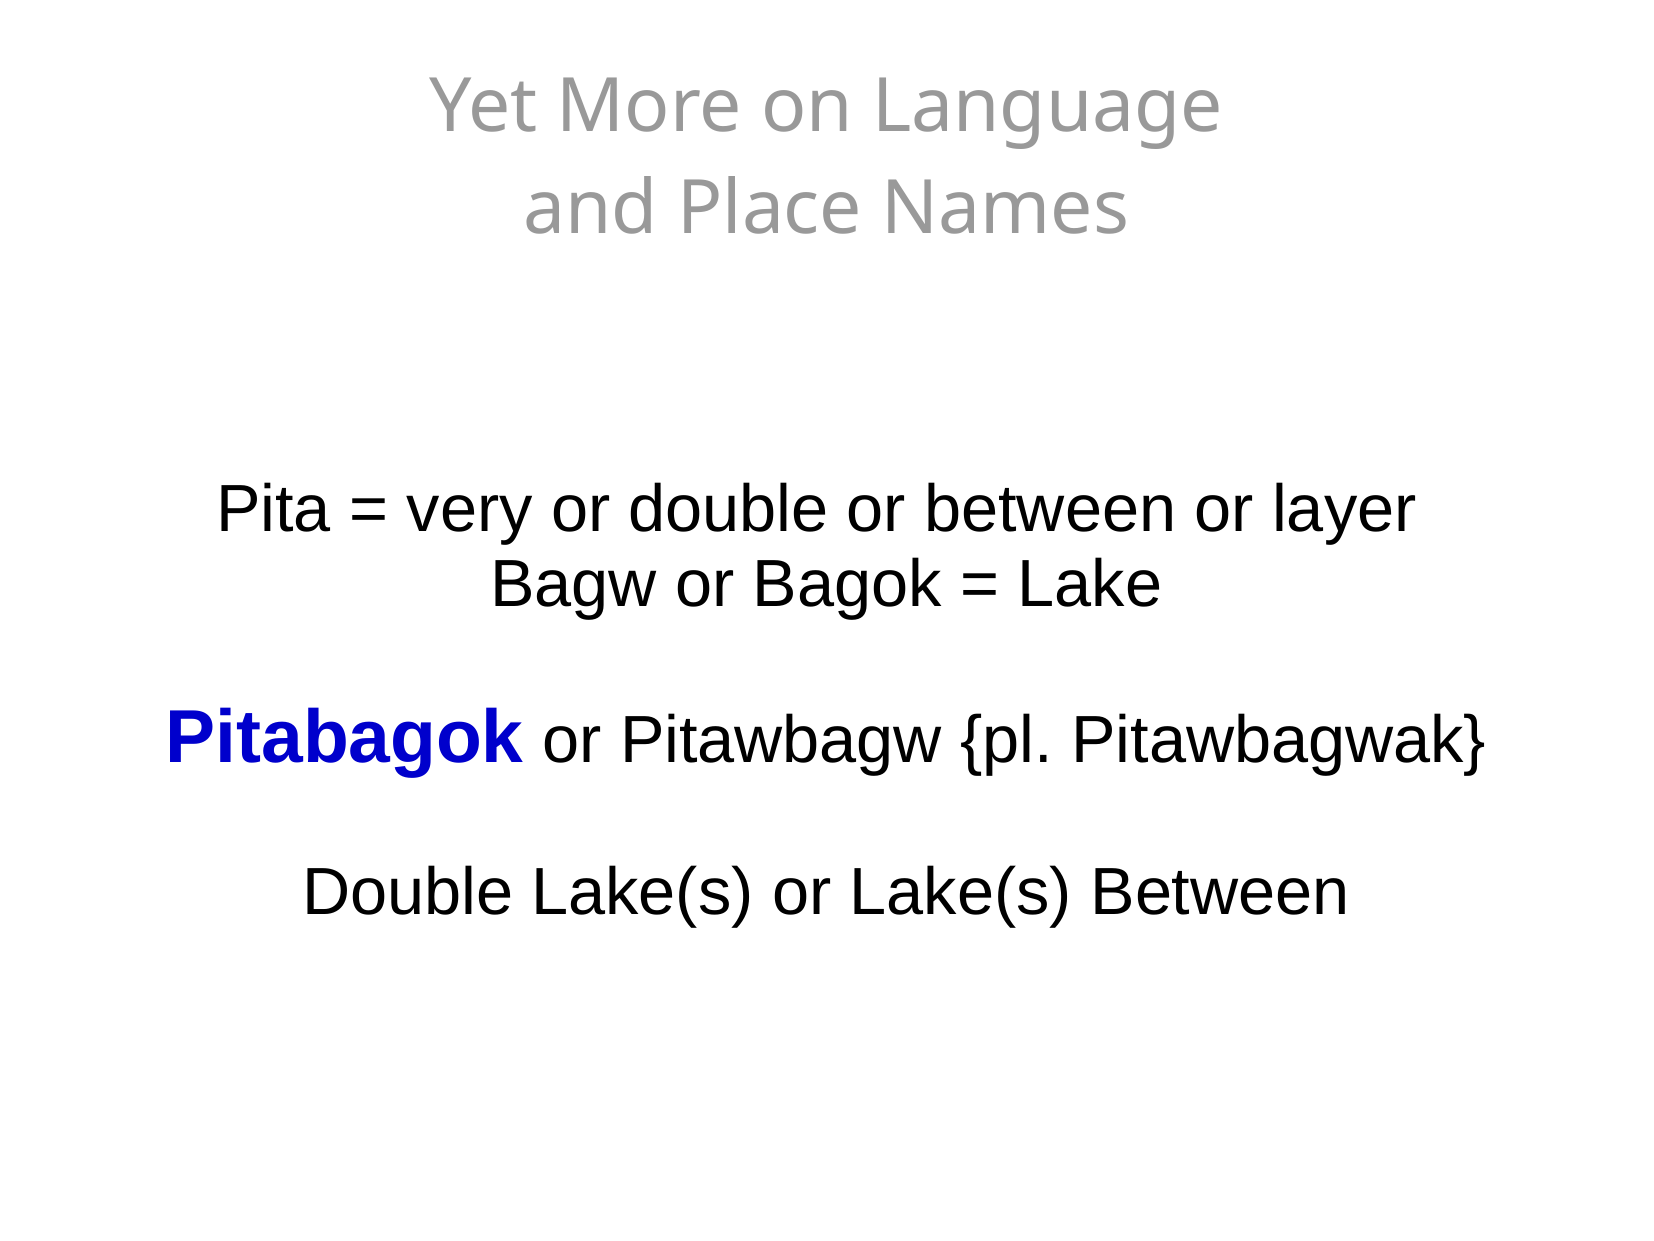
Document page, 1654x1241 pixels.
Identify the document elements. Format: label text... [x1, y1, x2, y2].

subtitle Pita = very or double or between or layer Bagw or Bagok = Lake Pitabagok or Pitawbagw {pl. Pitawbagwak} Double Lake(s) or Lake(s) Between [82, 290, 1571, 1109]
title Yet More on Language and Place Names [82, 49, 1571, 257]
